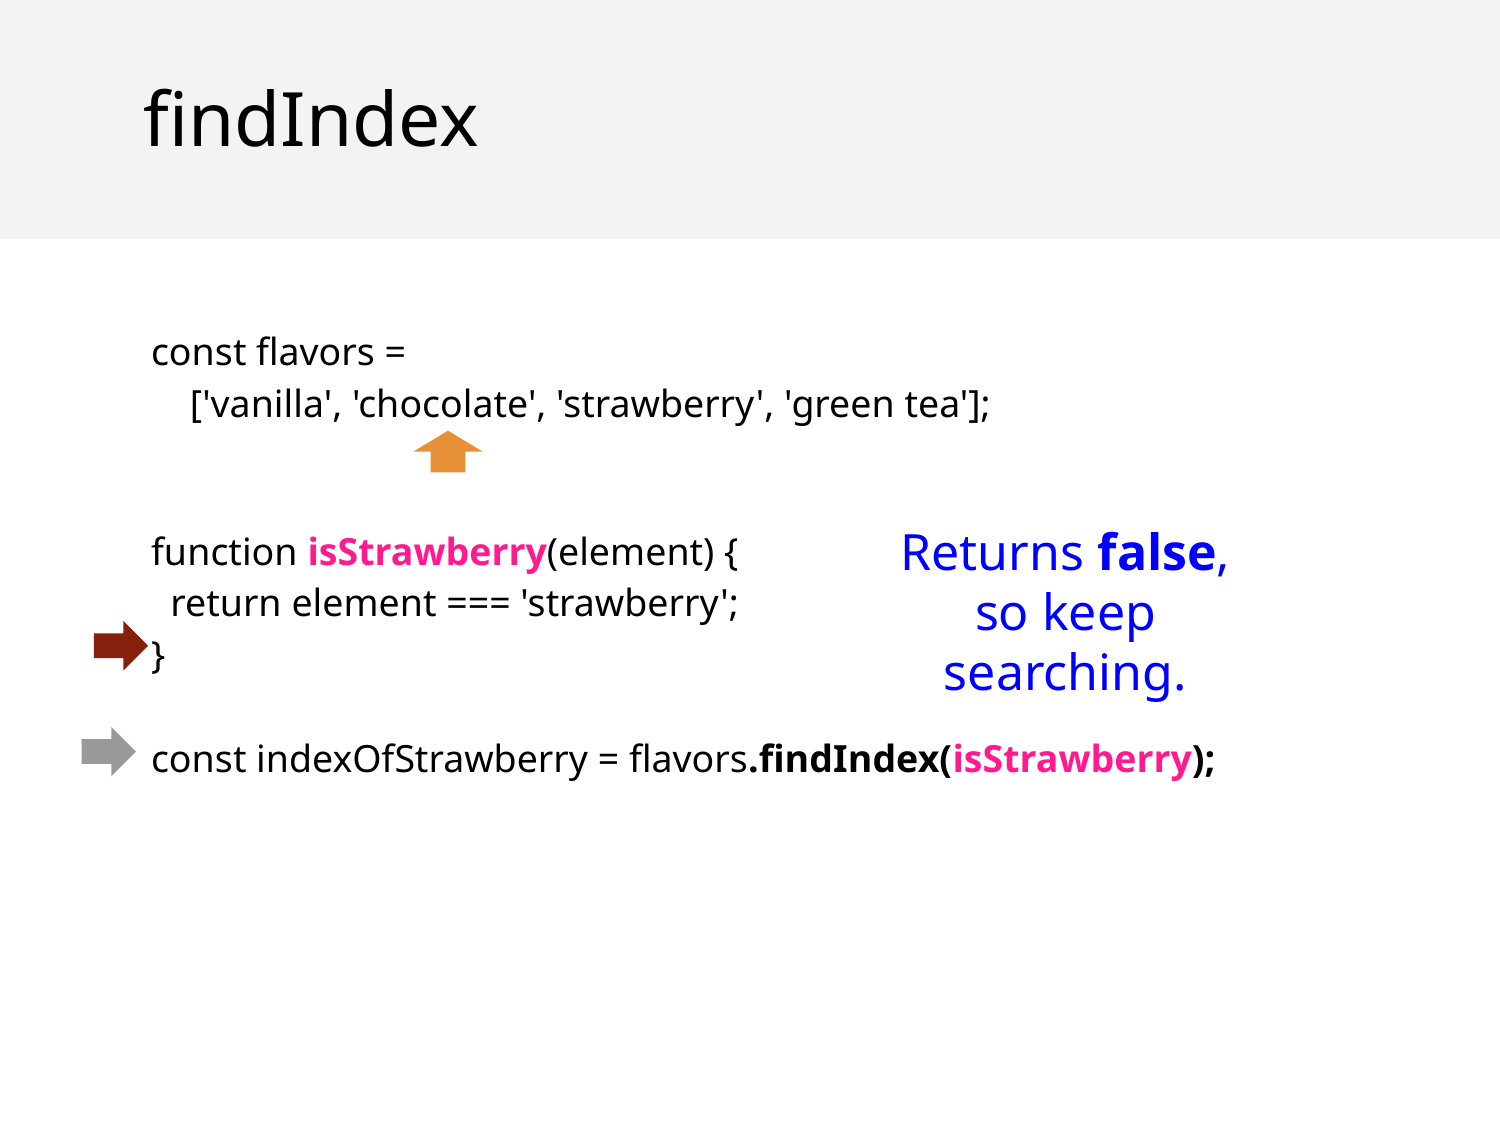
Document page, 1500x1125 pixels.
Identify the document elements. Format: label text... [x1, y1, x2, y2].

text_box const flavors = ['vanilla', 'chocolate', 'strawberry', 'green tea']; [135, 306, 1380, 448]
text_box [81, 726, 137, 777]
title findIndex [128, 56, 1372, 183]
text_box function isStrawberry(element) { return element === 'strawberry'; } const indexOfStrawberry = flavors.findIndex(isStrawberry); [135, 505, 1380, 807]
text_box [93, 620, 149, 671]
text_box [413, 430, 483, 473]
text_box Returns false, so keep searching. [875, 505, 1256, 647]
